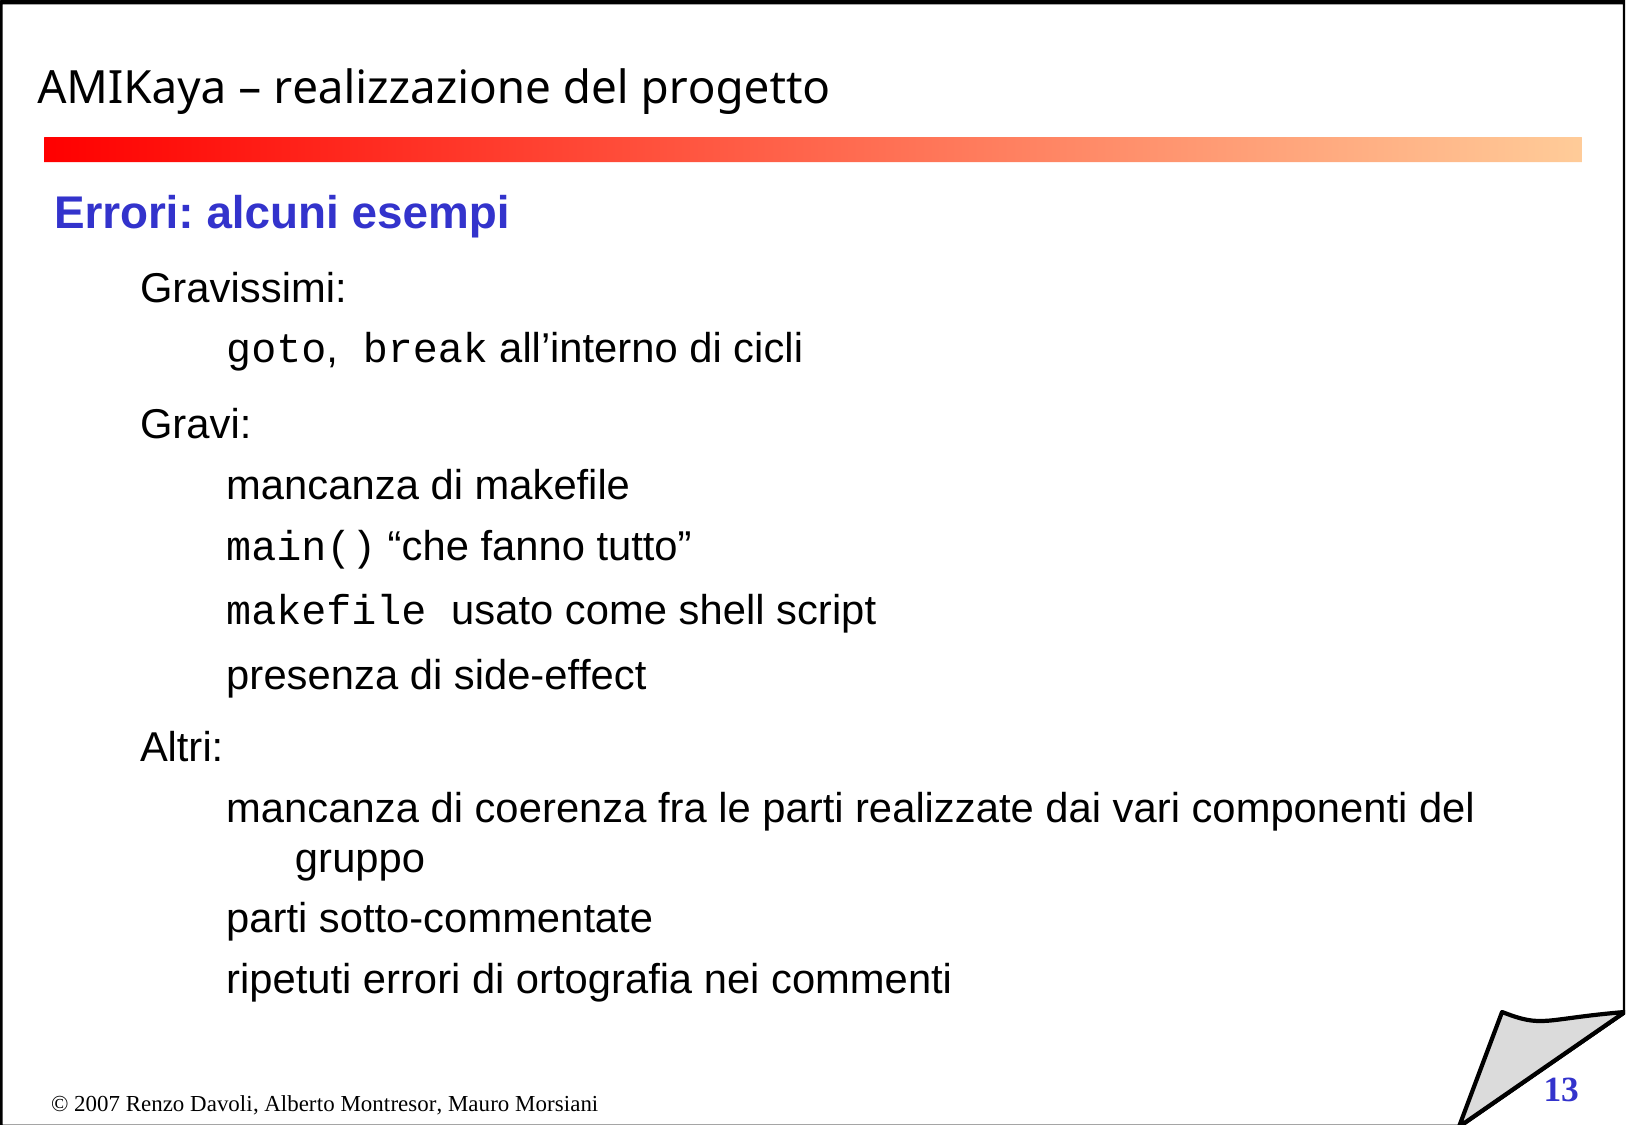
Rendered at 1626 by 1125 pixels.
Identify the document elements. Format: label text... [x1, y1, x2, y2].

list Errori: alcuni esempi Gravissimi: goto, break all’interno di cicli Gravi: mancanza di makefile main() “che fanno tutto” makefile usato come shell script presenza di side-effect Altri: mancanza di coerenza fra le parti realizzate dai vari componenti del gruppo parti sotto-commentate ripetuti errori di ortografia nei commenti [54, 187, 1571, 1095]
title AMIKaya – realizzazione del progetto [37, 44, 1588, 131]
